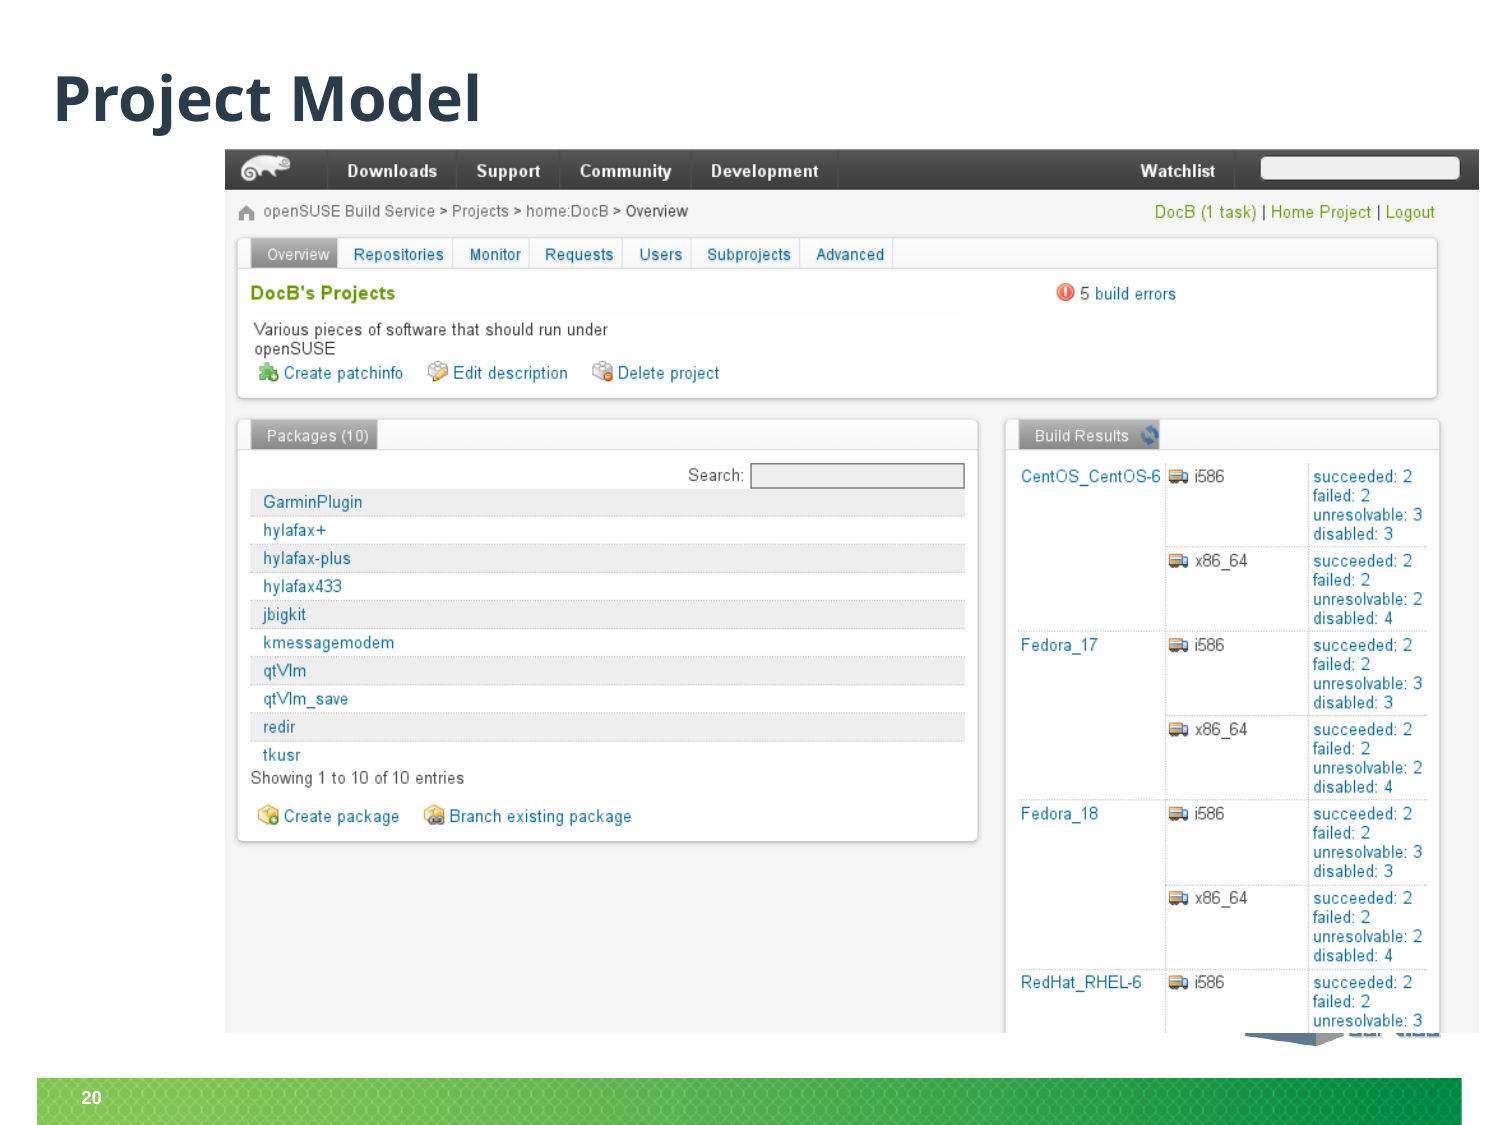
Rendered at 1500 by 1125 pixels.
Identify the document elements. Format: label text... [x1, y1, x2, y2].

picture [37, 1078, 1462, 1125]
picture [225, 149, 1479, 1046]
title Project Model [37, 51, 1388, 209]
